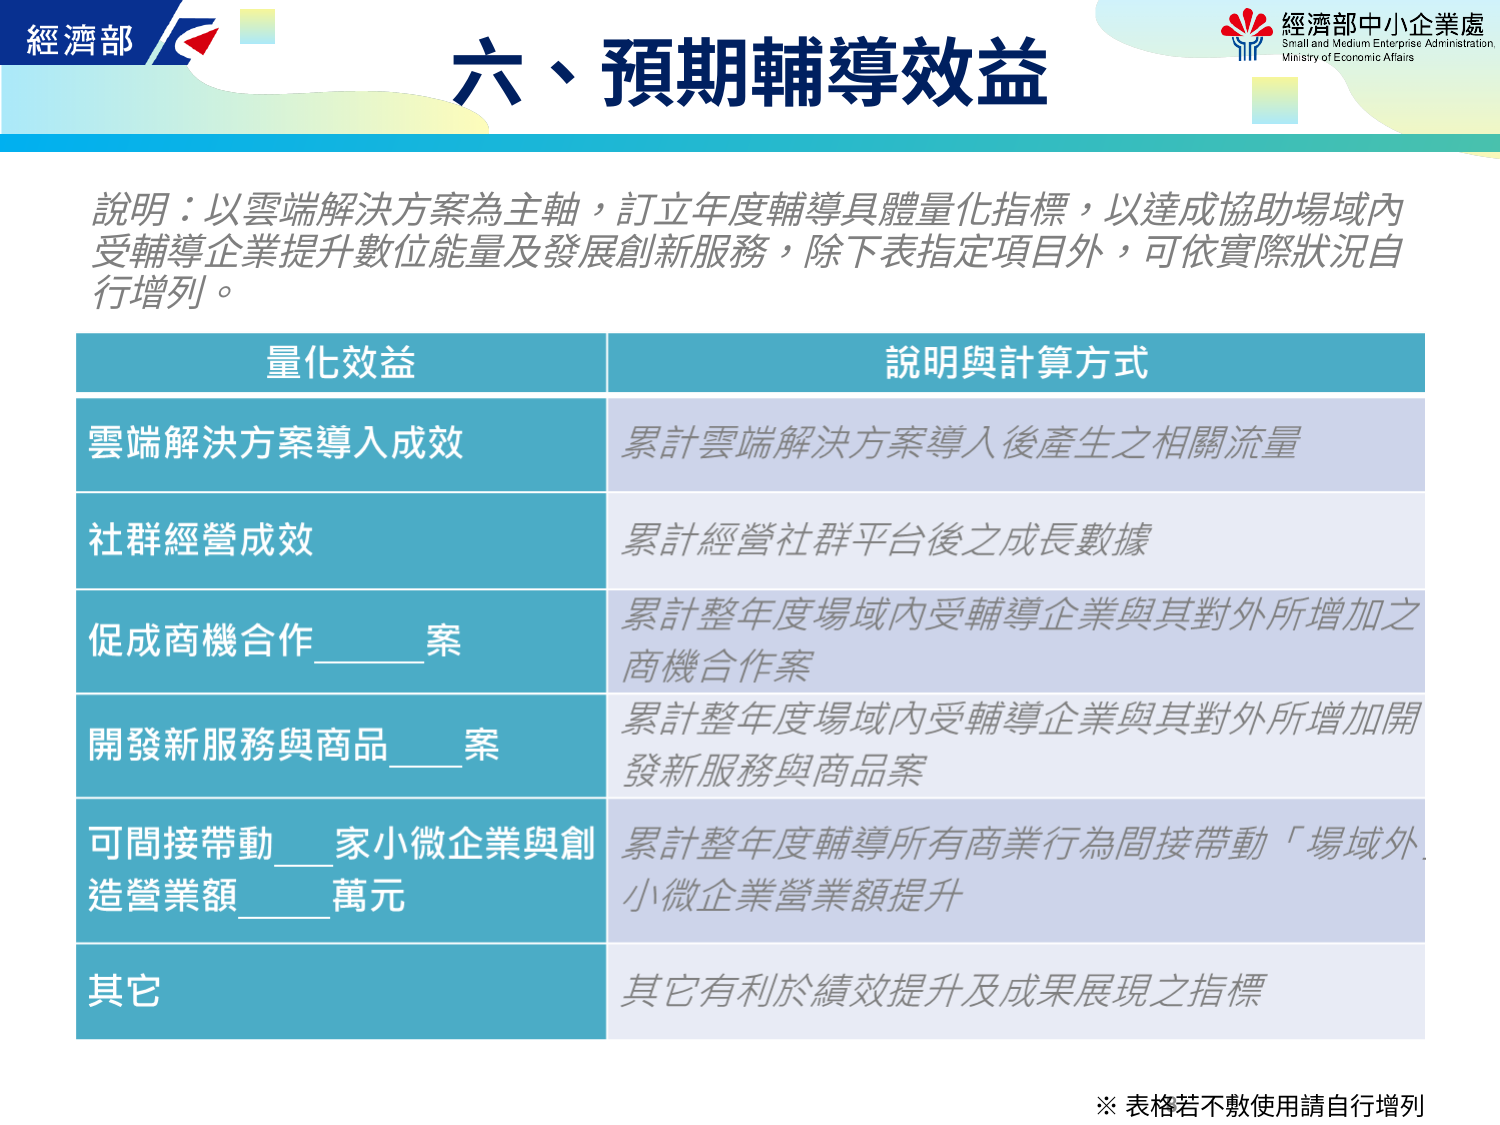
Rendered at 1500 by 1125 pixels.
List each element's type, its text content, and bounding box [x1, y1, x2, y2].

text_box 說明：以雲端解決方案為主軸，訂立年度輔導具體量化指標，以達成協助場域內受輔導企業提升數位能量及發展創新服務，除下表指定項目外，可依實際狀況自行增列。 [75, 181, 1426, 324]
text_box 7 [1150, 1073, 1500, 1125]
text_box ※表格若不敷使用請自行增列 [1070, 1083, 1449, 1125]
title 六、預期輔導效益 [0, 0, 1500, 142]
picture [75, 328, 1426, 1042]
